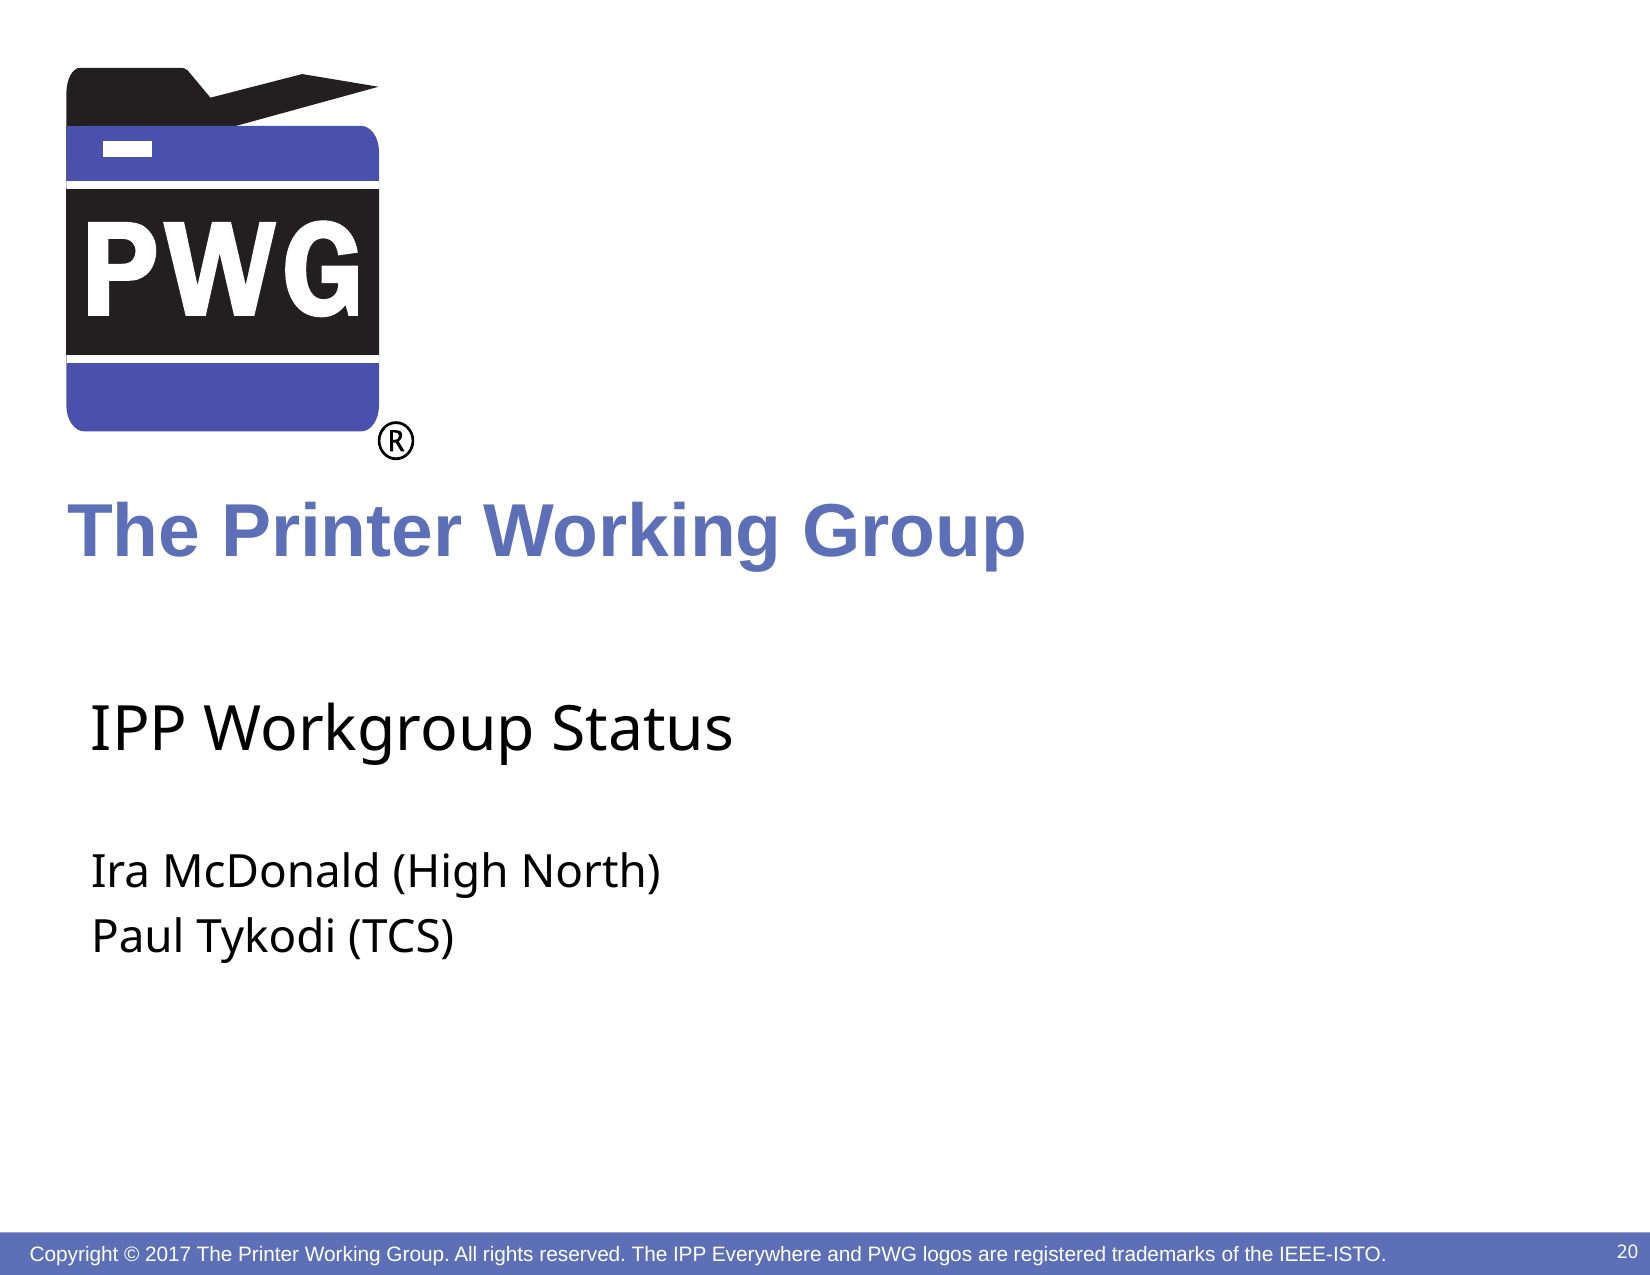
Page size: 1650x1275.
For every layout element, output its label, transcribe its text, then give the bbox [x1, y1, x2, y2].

text_box Ira McDonald (High North) Paul Tykodi (TCS) [82, 832, 1568, 1233]
title IPP Workgroup Status [82, 680, 1585, 800]
